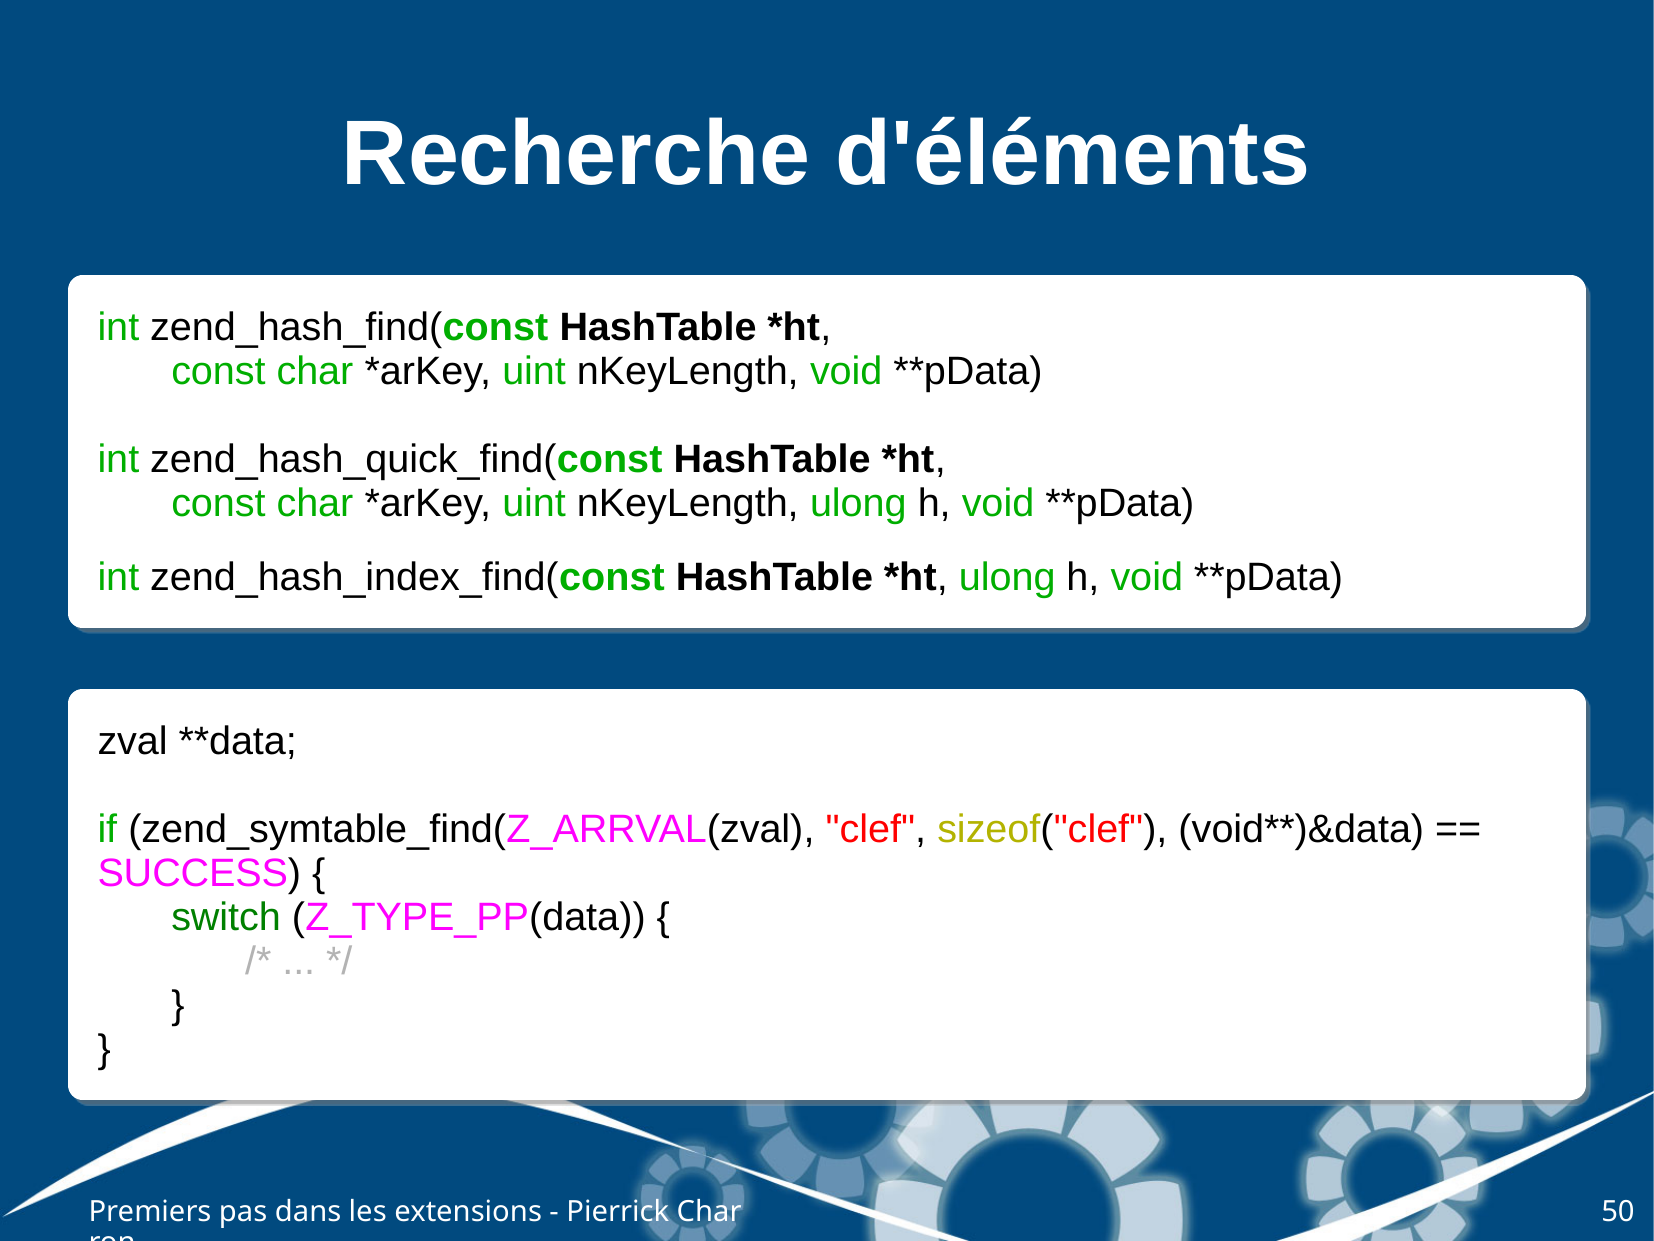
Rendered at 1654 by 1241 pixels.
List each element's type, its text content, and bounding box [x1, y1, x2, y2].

picture [0, 0, 1654, 1241]
list int zend_hash_find(const HashTable *ht, const char *arKey, uint nKeyLength, void **pData) int zend_hash_quick_find(const HashTable *ht, const char *arKey, uint nKeyLength, ulong h, void **pData) int zend_hash_index_find(const HashTable *ht, ulong h, void **pData) [82, 290, 1571, 614]
title Recherche d'éléments [82, 49, 1571, 257]
list zval **data; if (zend_symtable_find(Z_ARRVAL(zval), "clef", sizeof("clef"), (void**)&data) == SUCCESS) { switch (Z_TYPE_PP(data)) { /* ... */ } } [82, 703, 1571, 1086]
